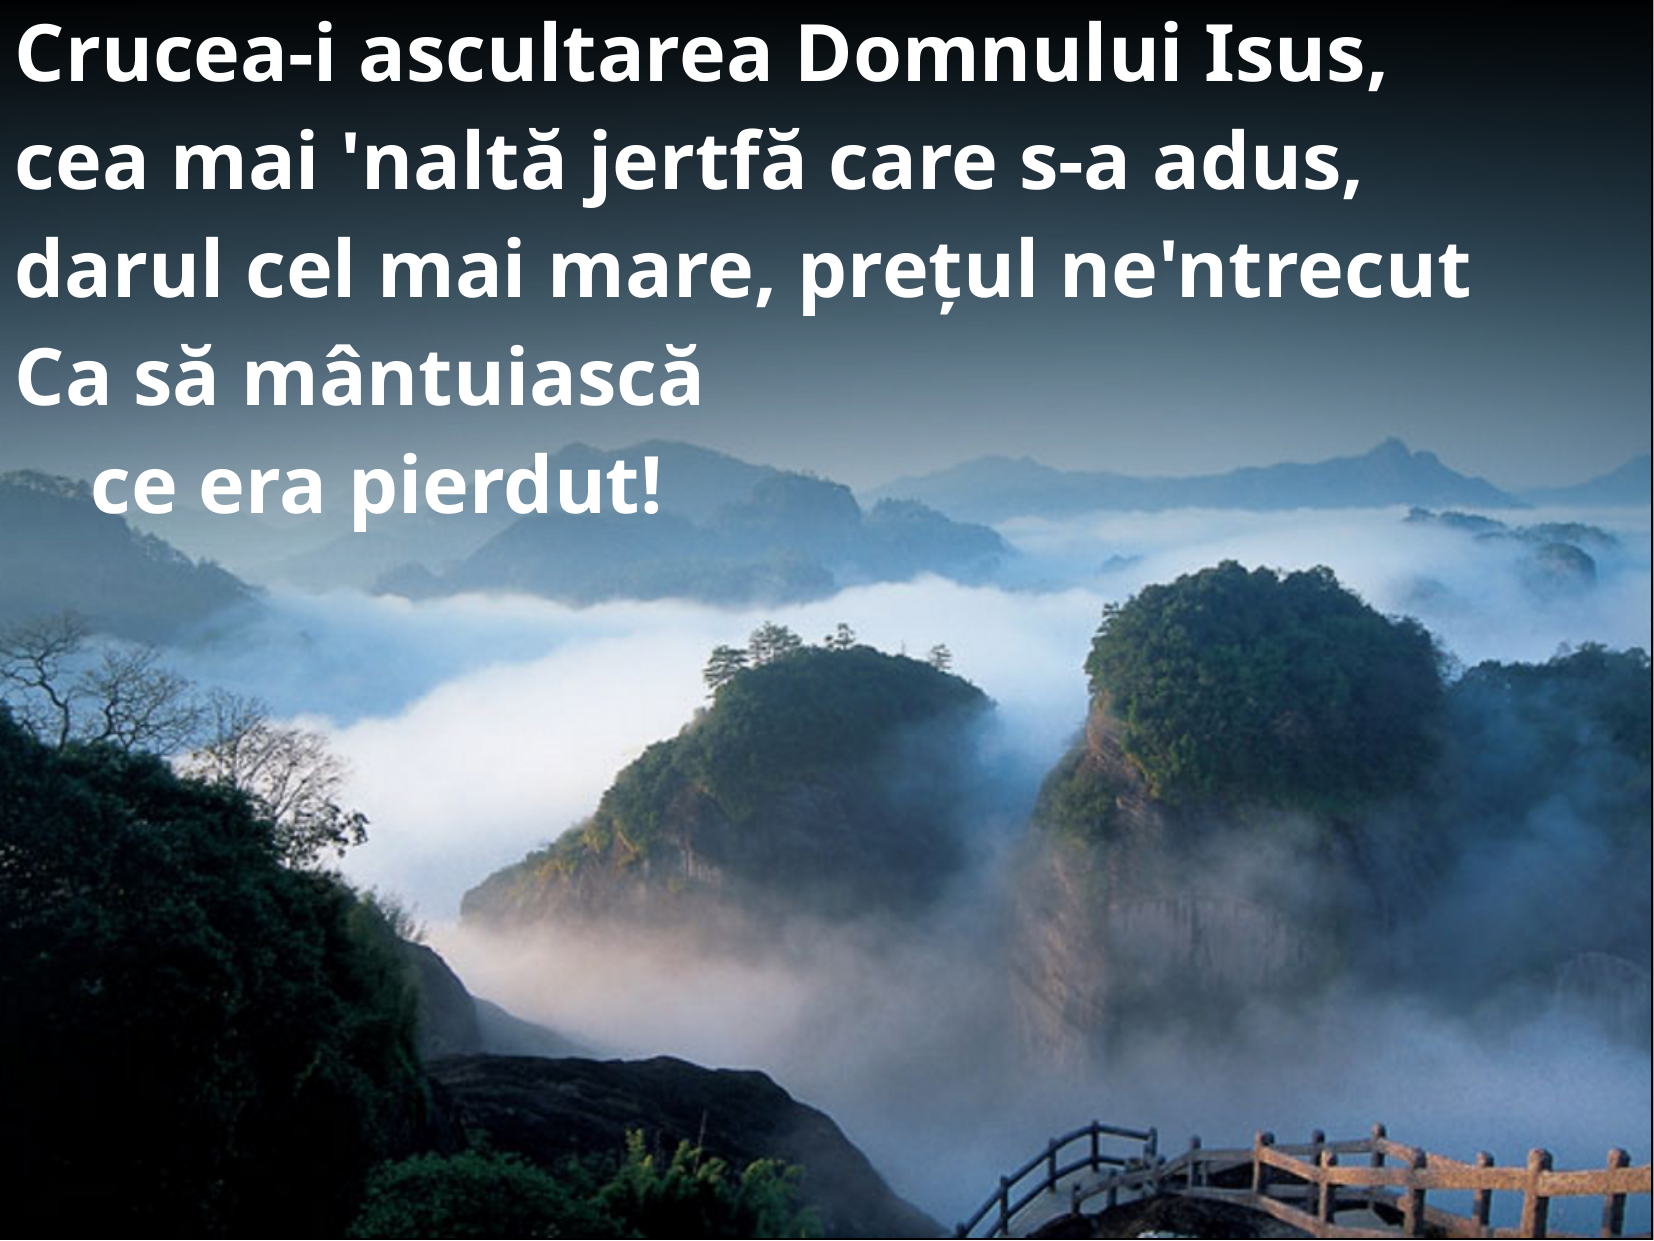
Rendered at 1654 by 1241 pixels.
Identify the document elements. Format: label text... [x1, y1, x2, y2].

picture [0, 558, 1651, 1238]
text_box Crucea-i ascultarea Domnului Isus, cea mai 'naltă jertfă care s-a adus, darul cel mai mare, preţul ne'ntrecut Ca să mântuiască ce era pierdut! [0, 0, 1651, 558]
